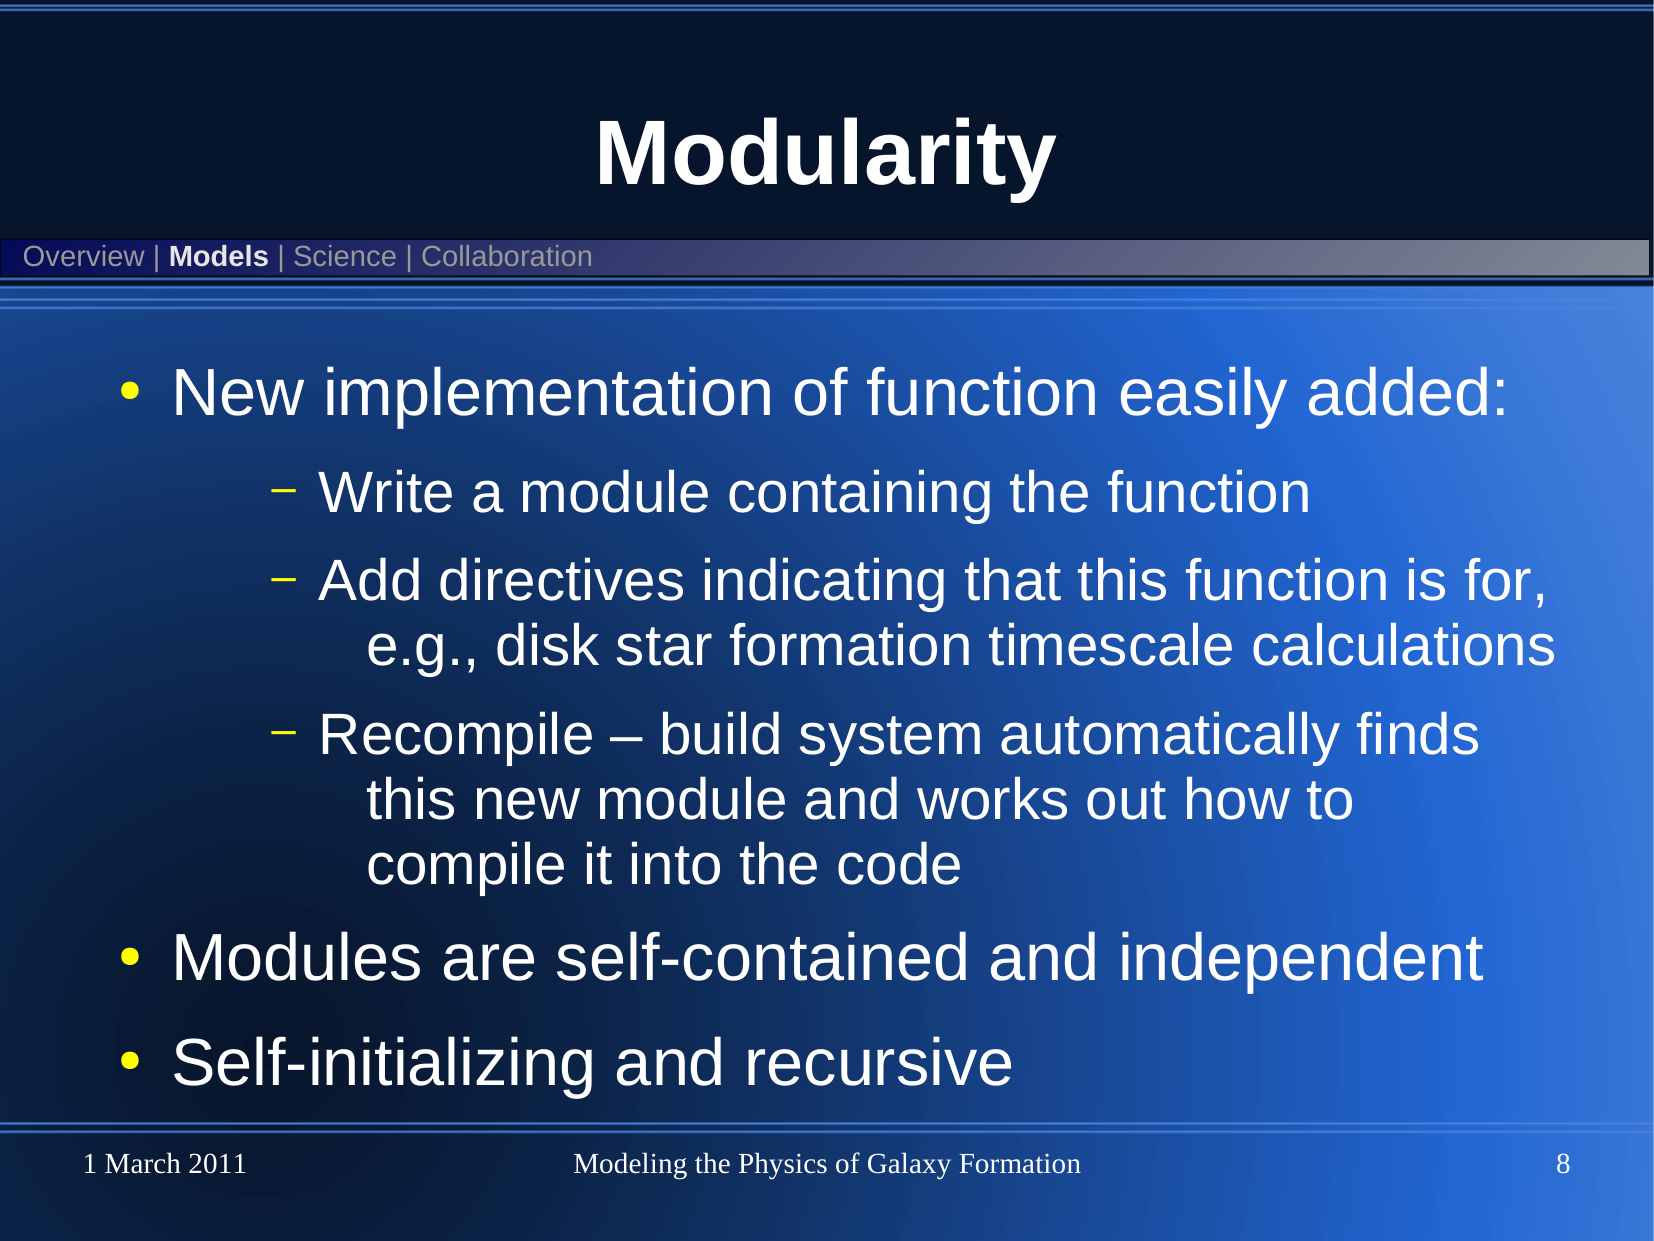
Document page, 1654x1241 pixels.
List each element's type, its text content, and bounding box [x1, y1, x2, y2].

list New implementation of function easily added: Write a module containing the function Add directives indicating that this function is for, e.g., disk star formation timescale calculations Recompile – build system automatically finds this new module and works out how to compile it into the code Modules are self-contained and independent Self-initializing and recursive [82, 355, 1571, 1100]
text_box [0, 238, 7, 277]
picture [0, 0, 1654, 1241]
title Modularity [82, 56, 1571, 232]
text_box Overview | Models | Science | Collaboration [7, 232, 1651, 281]
